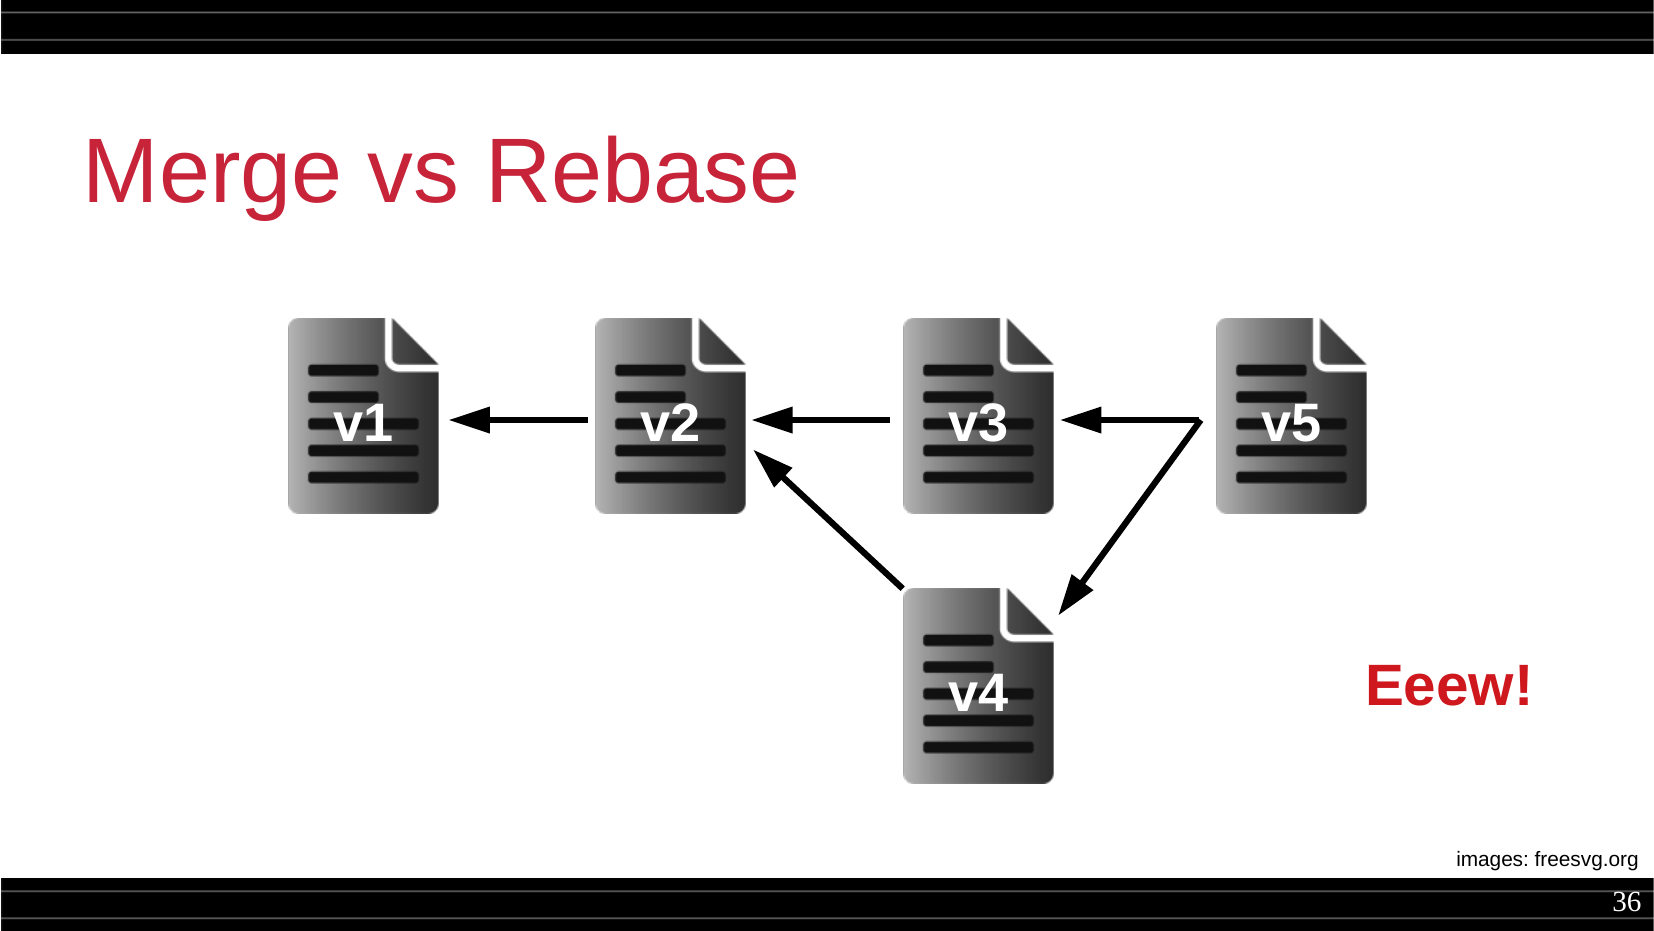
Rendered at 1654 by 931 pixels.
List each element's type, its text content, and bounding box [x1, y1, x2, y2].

picture [880, 318, 1076, 514]
picture [1630, 902, 1637, 910]
picture [1, 0, 1654, 54]
text_box images: freesvg.org [1441, 840, 1654, 902]
picture [757, 423, 768, 456]
text_box v1 [318, 384, 450, 474]
picture [265, 318, 461, 514]
picture [572, 318, 768, 514]
text_box v2 [625, 384, 757, 474]
picture [1193, 318, 1389, 514]
title Merge vs Rebase [82, 92, 1571, 249]
picture [1, 878, 1654, 931]
text_box v5 [1246, 384, 1378, 474]
text_box v3 [933, 384, 1065, 474]
picture [880, 588, 1076, 784]
text_box Eeew! [1350, 645, 1549, 725]
text_box v4 [933, 654, 1065, 744]
